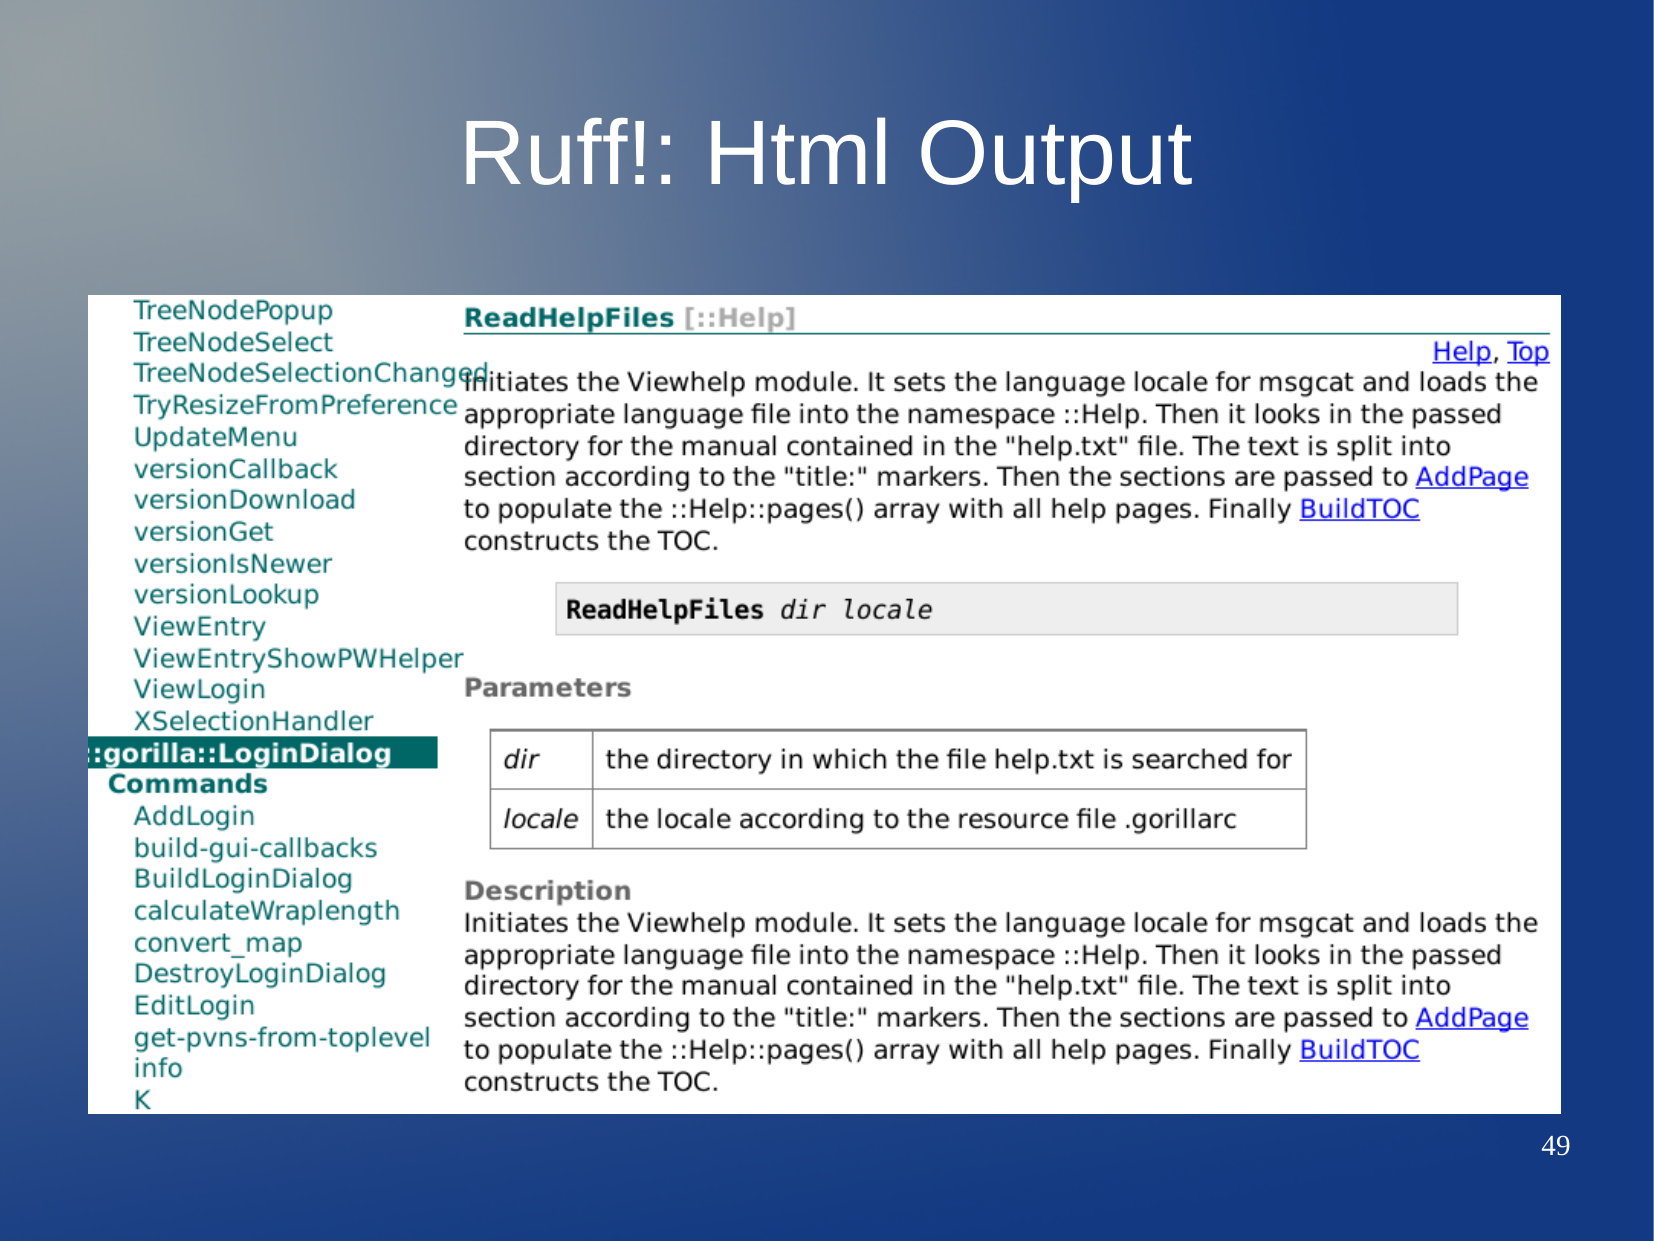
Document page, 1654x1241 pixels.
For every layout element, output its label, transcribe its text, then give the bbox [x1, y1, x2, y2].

picture [0, 0, 1654, 1241]
title Ruff!: Html Output [82, 49, 1571, 257]
